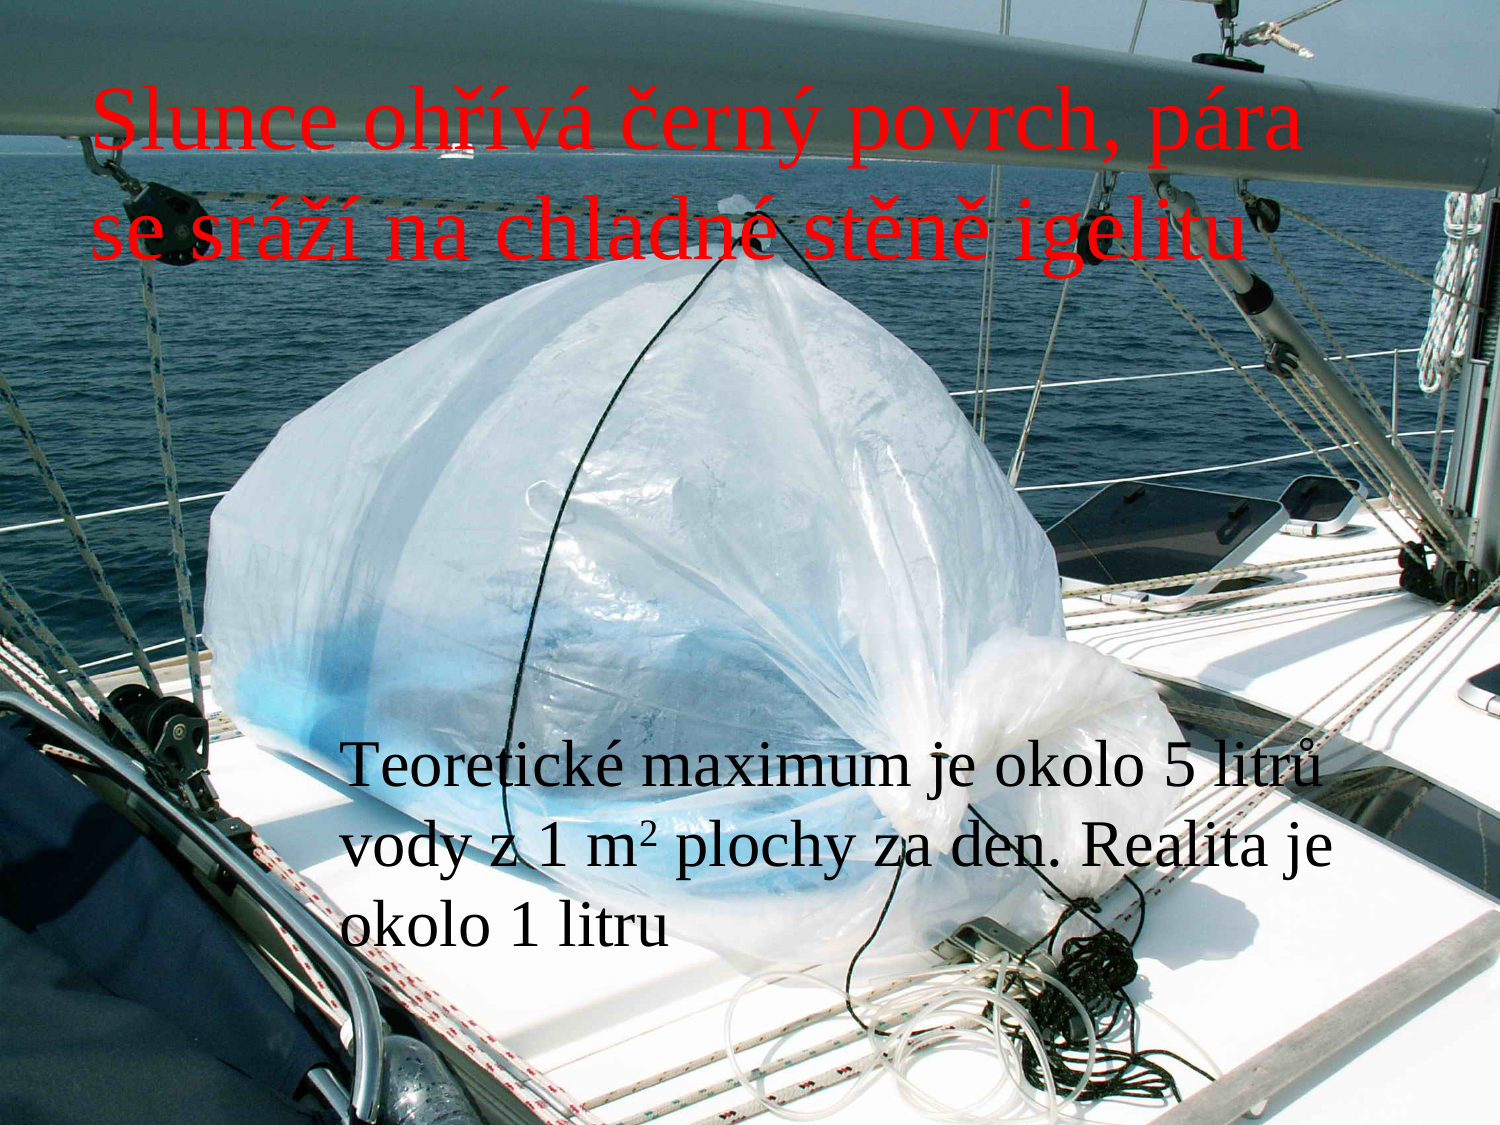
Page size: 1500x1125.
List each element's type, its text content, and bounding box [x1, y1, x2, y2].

picture [0, 0, 1500, 1125]
text_box Teoretické maximum je okolo 5 litrů vody z 1 m2 plochy za den. Realita je okolo 1 litru [324, 712, 1363, 968]
text_box Slunce ohřívá černý povrch, pára se sráží na chladné stěně igelitu [74, 49, 1375, 286]
